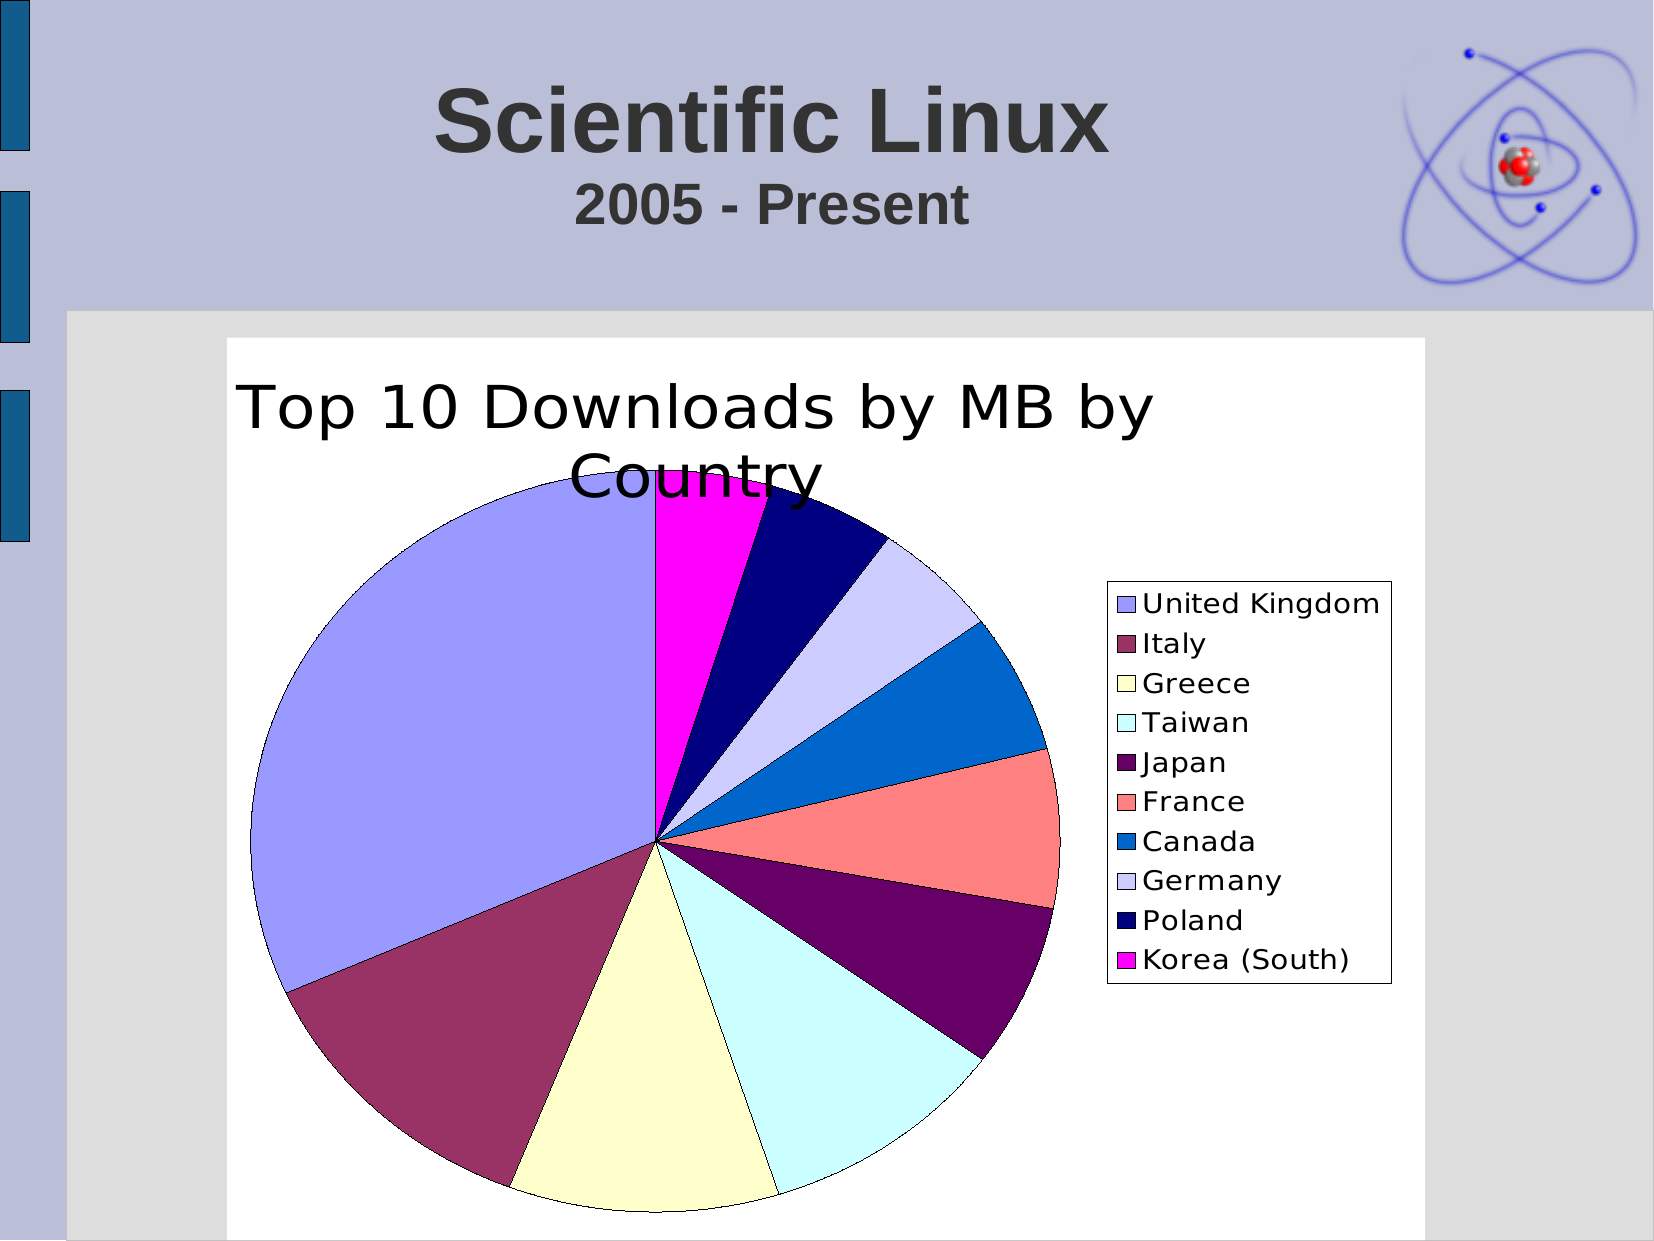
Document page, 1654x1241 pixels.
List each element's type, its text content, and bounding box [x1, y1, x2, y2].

title Scientific Linux 2005 - Present [82, 39, 1386, 267]
chart [225, 337, 1426, 1241]
picture [1386, 33, 1654, 301]
